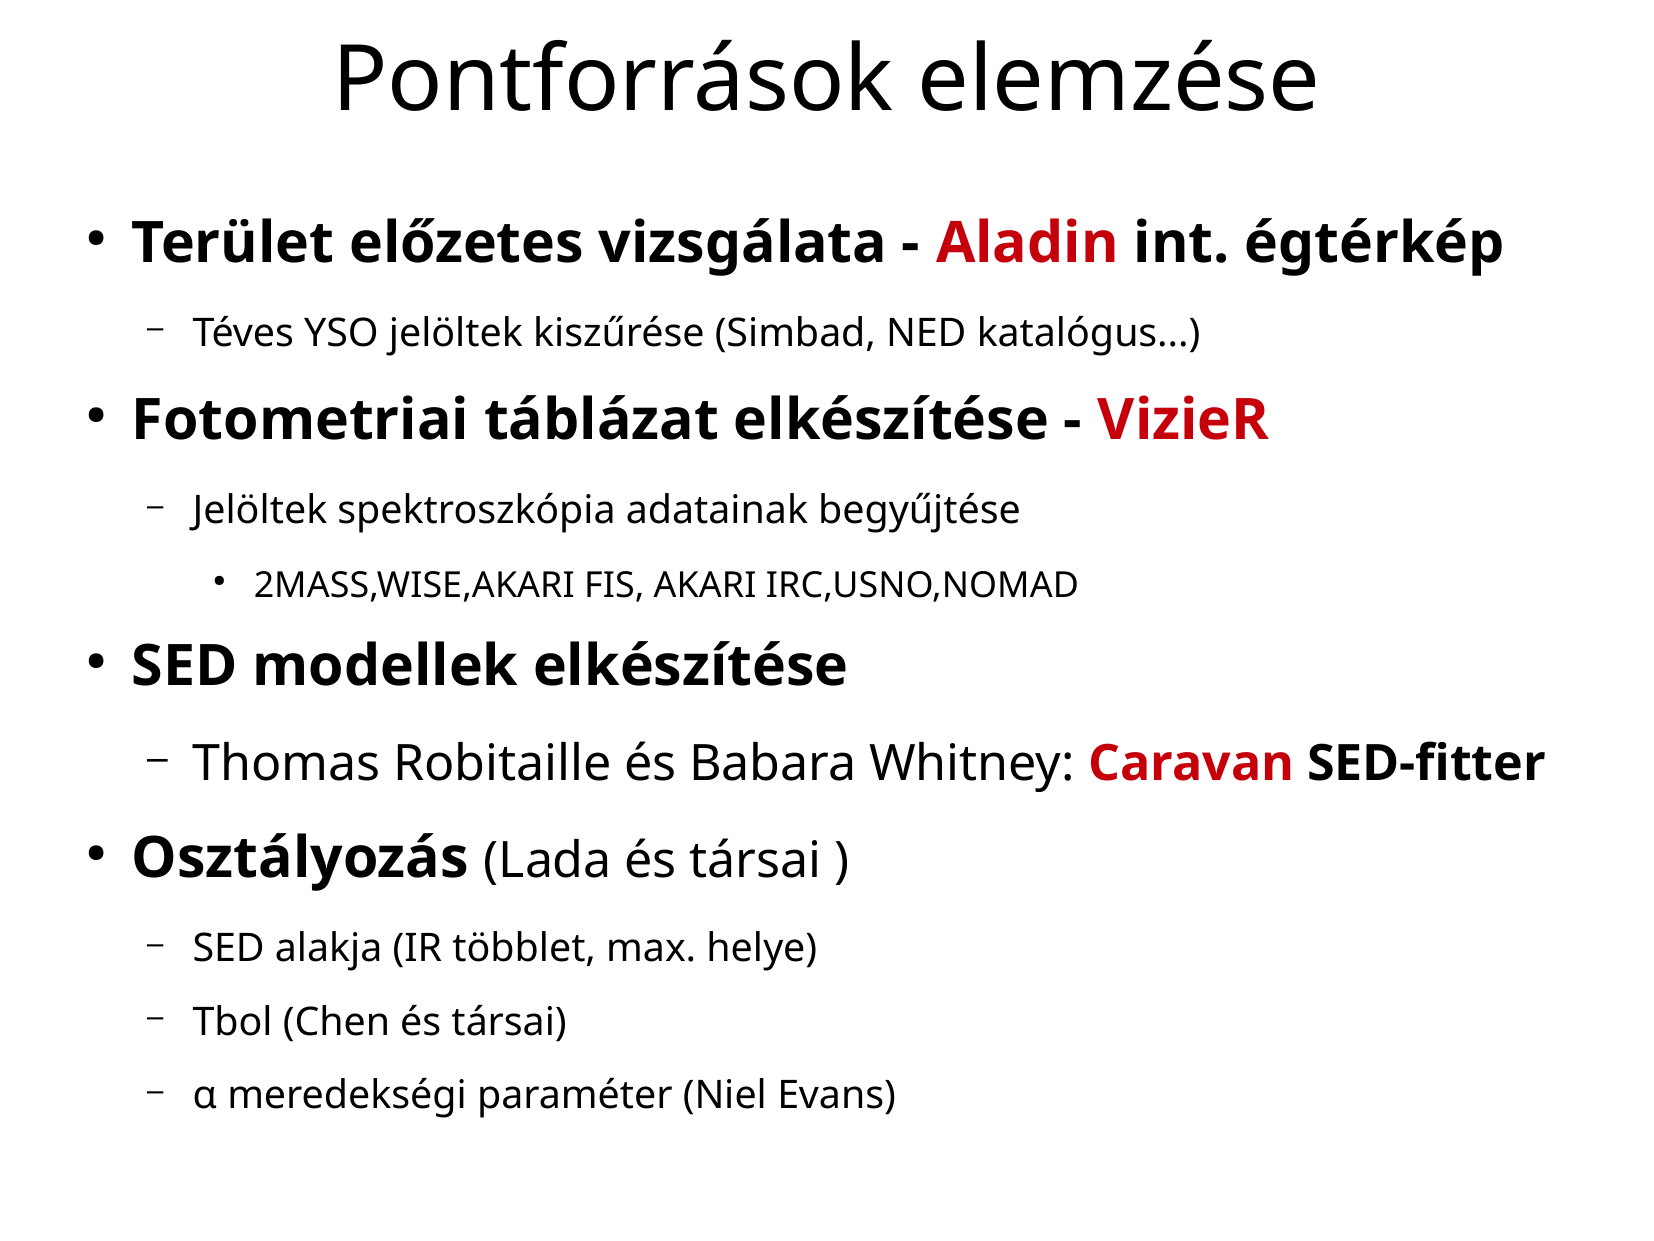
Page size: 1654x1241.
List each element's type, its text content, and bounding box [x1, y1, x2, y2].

list Terület előzetes vizsgálata - Aladin int. égtérkép Téves YSO jelöltek kiszűrése (Simbad, NED katalógus...) Fotometriai táblázat elkészítése - VizieR Jelöltek spektroszkópia adatainak begyűjtése 2MASS,WISE,AKARI FIS, AKARI IRC,USNO,NOMAD SED modellek elkészítése Thomas Robitaille és Babara Whitney: Caravan SED-fitter Osztályozás (Lada és társai ) SED alakja (IR többlet, max. helye) Tbol (Chen és társai) α meredekségi paraméter (Niel Evans) [70, 200, 1559, 1229]
title Pontforrások elemzése [82, 22, 1571, 128]
